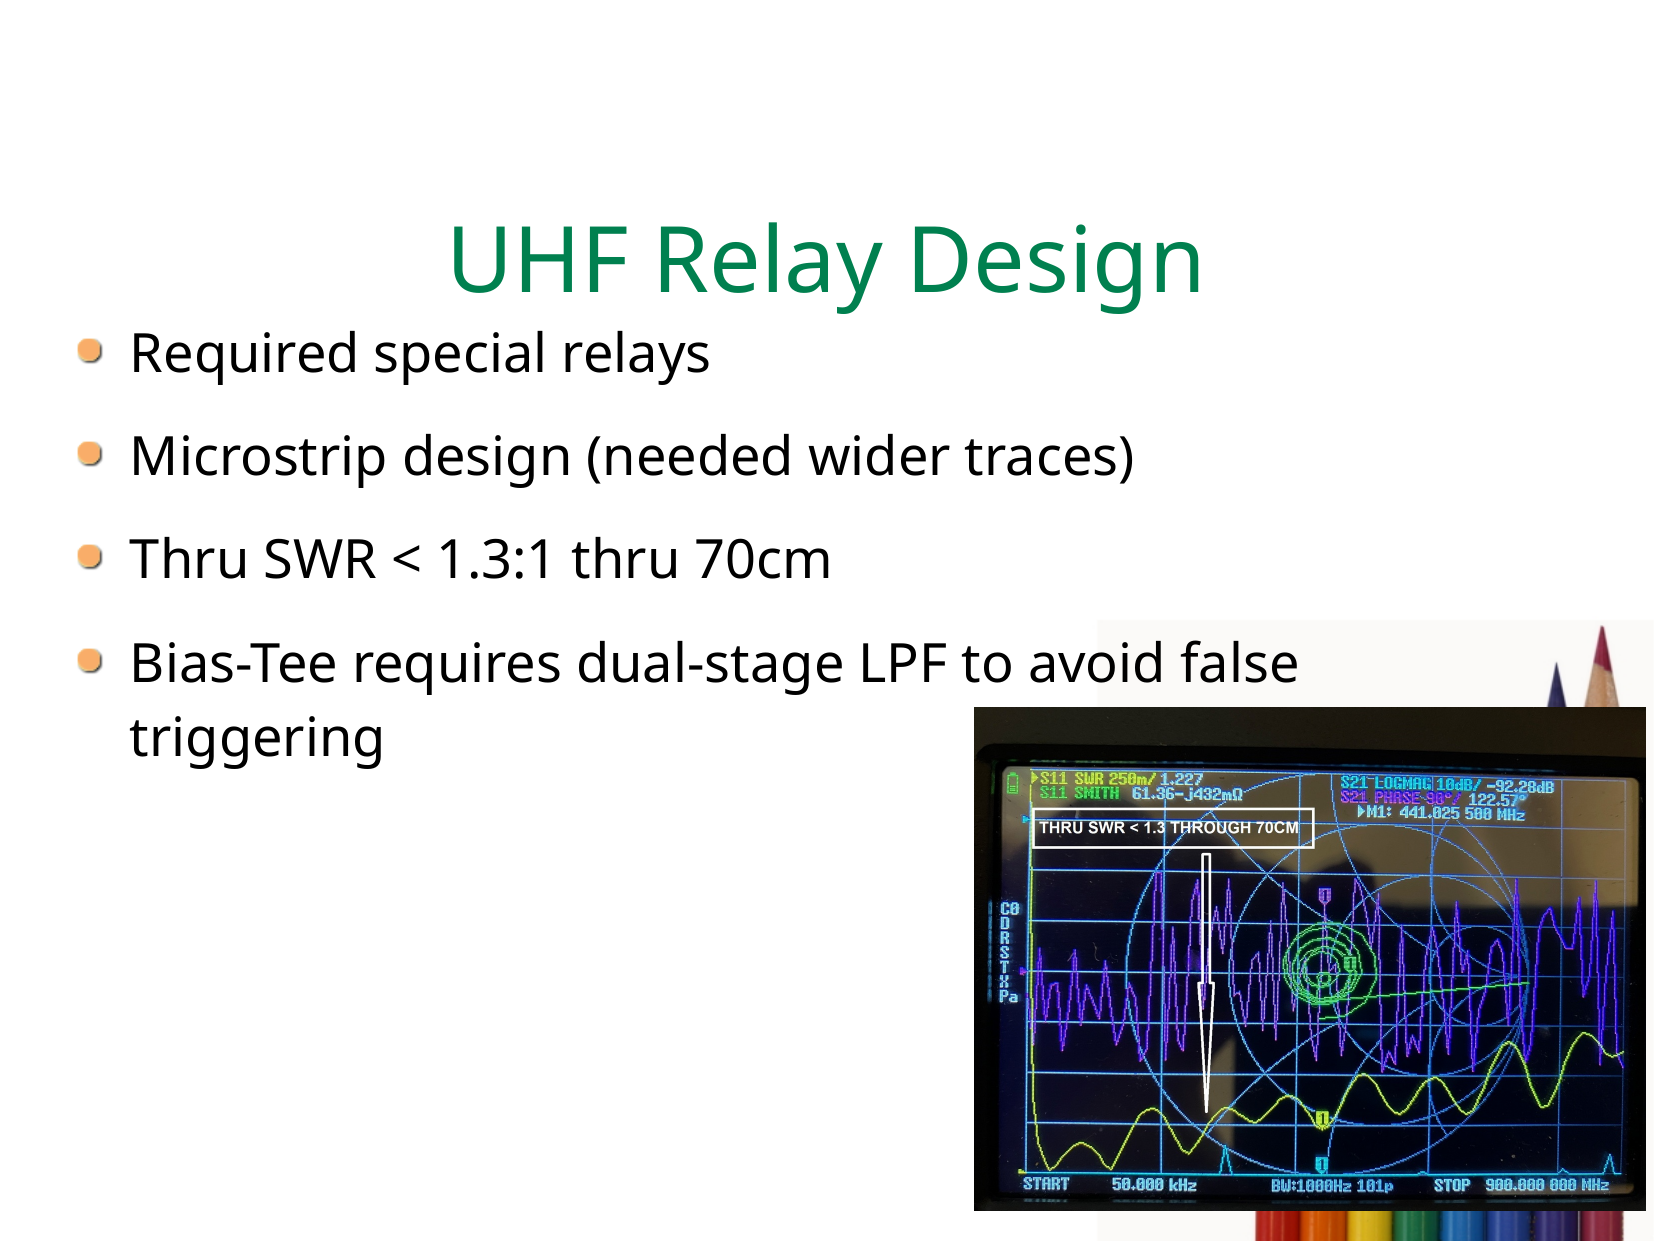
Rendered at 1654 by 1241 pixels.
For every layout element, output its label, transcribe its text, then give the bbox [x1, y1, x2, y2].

list Required special relays Microstrip design (needed wider traces) Thru SWR < 1.3:1 thru 70cm Bias-Tee requires dual-stage LPF to avoid false triggering [59, 314, 1418, 1034]
picture [0, 0, 1654, 1241]
title UHF Relay Design [147, 153, 1506, 361]
